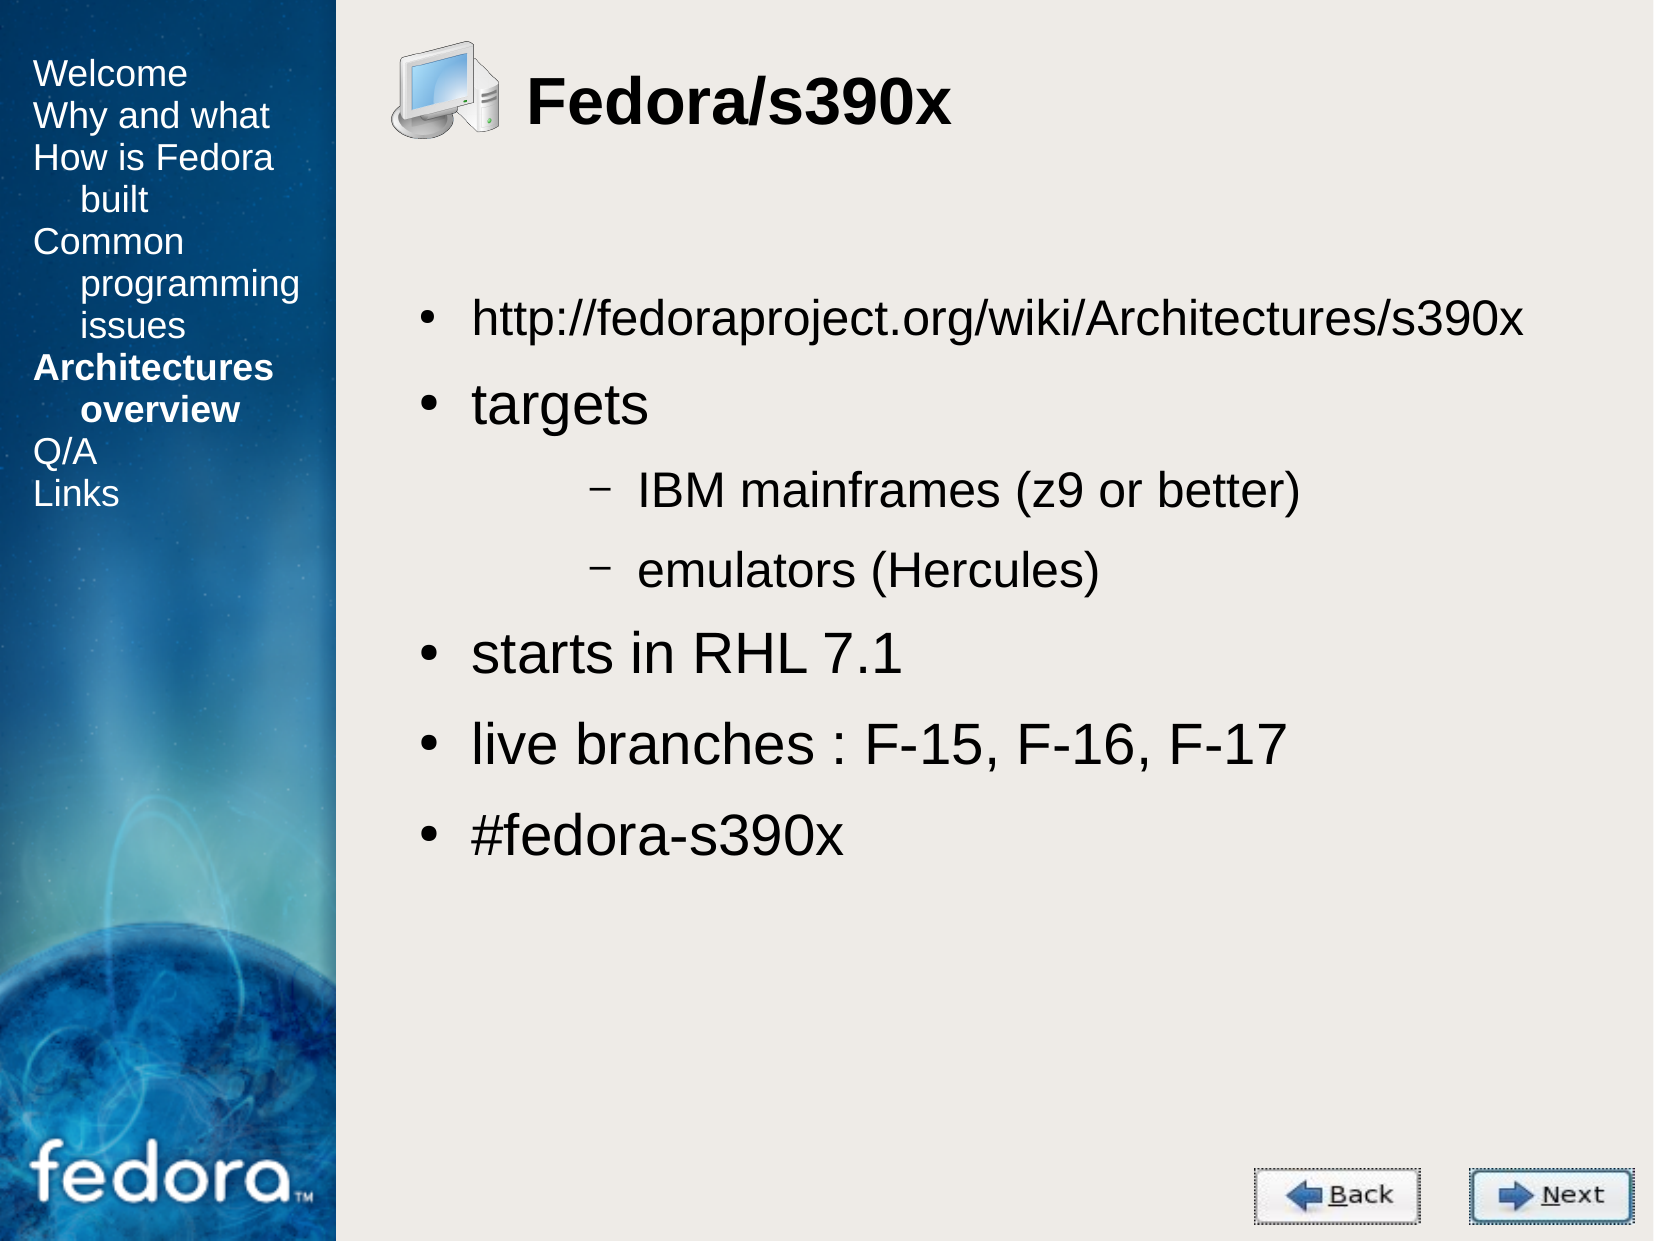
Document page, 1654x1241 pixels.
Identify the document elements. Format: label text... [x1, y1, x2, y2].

text_box Fedora/s390x [511, 56, 1316, 147]
text_box Welcome Why and what How is Fedora built Common programming issues Architectures overview Q/A Links [18, 45, 327, 523]
list http://fedoraproject.org/wiki/Architectures/s390x targets IBM mainframes (z9 or better) emulators (Hercules) starts in RHL 7.1 live branches : F-15, F-16, F-17 #fedora-s390x [400, 290, 1617, 1094]
picture [0, 0, 1654, 1241]
